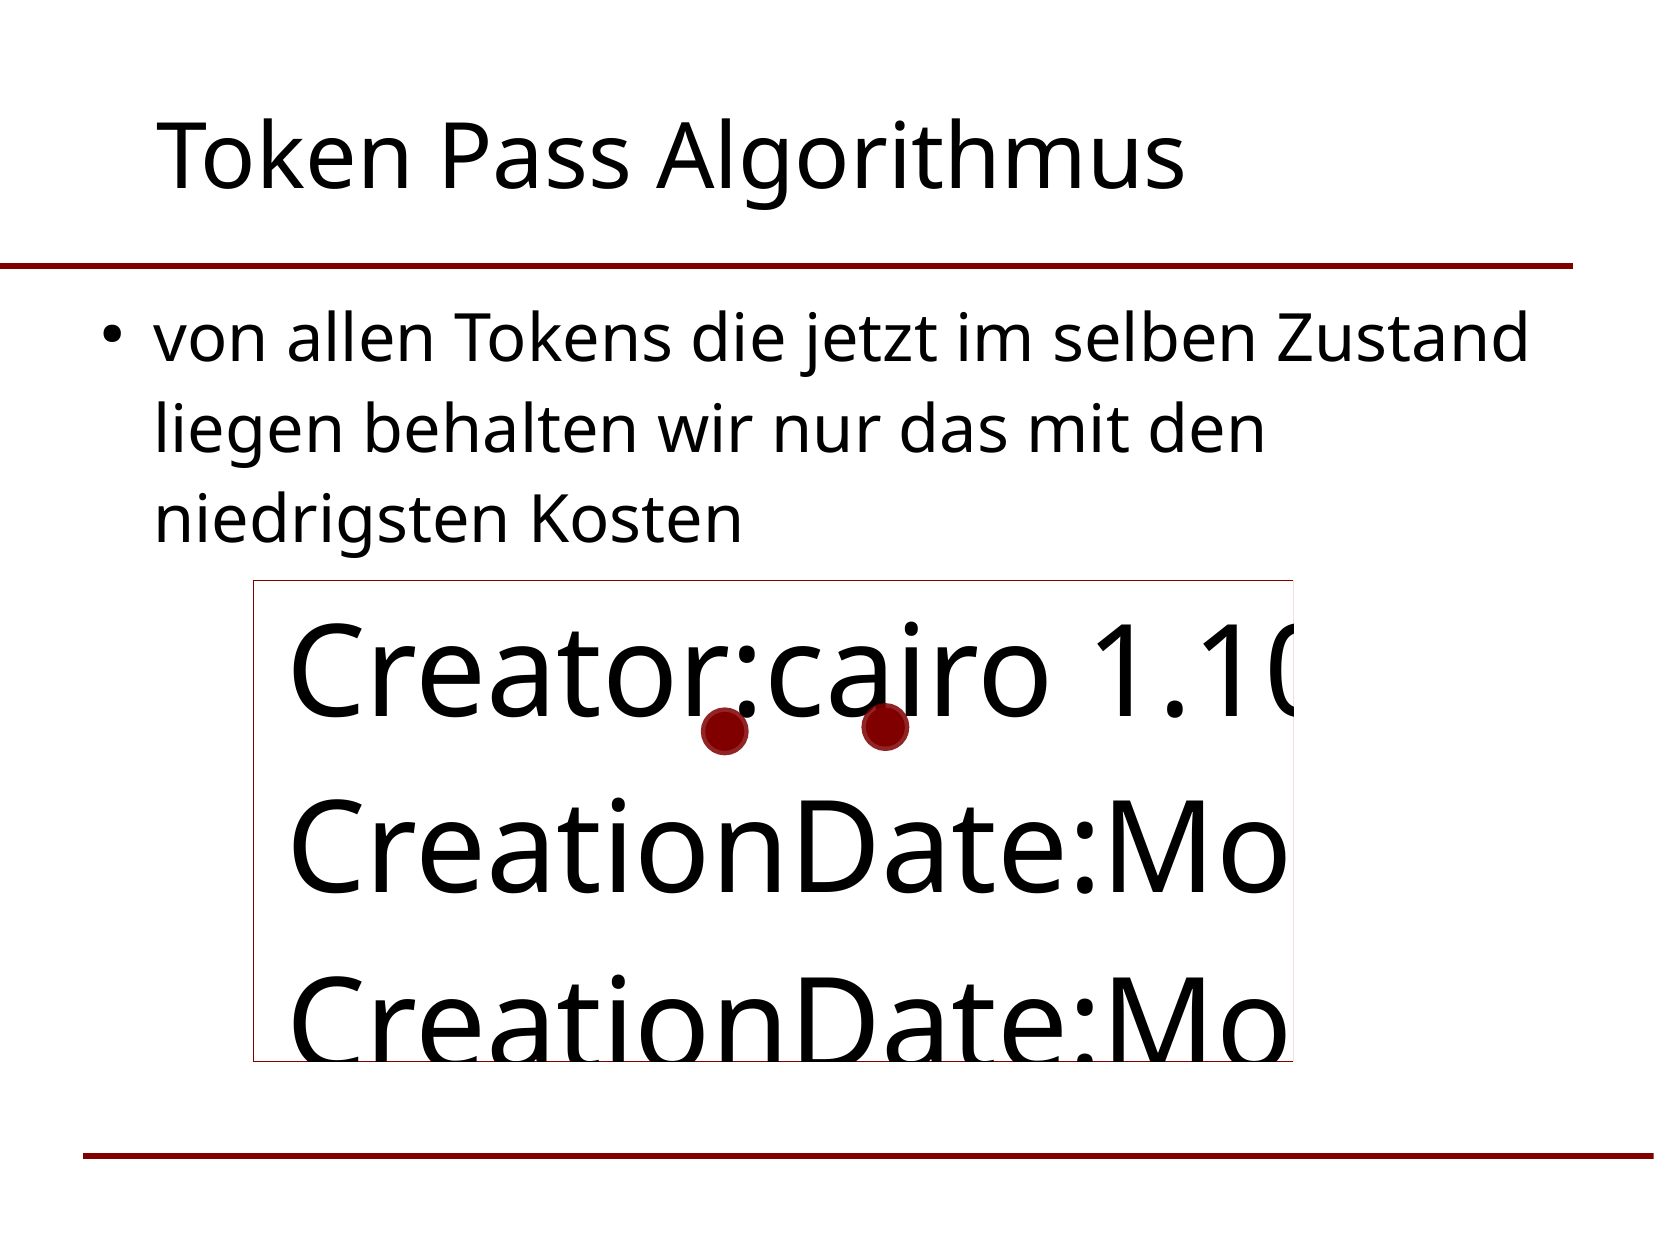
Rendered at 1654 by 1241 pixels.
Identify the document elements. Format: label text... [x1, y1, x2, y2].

title Token Pass Algorithmus [82, 49, 1571, 257]
list von allen Tokens die jetzt im selben Zustand liegen behalten wir nur das mit den niedrigsten Kosten [82, 290, 1571, 1188]
text_box [705, 711, 745, 751]
picture [245, 572, 1294, 1062]
text_box [865, 707, 905, 747]
